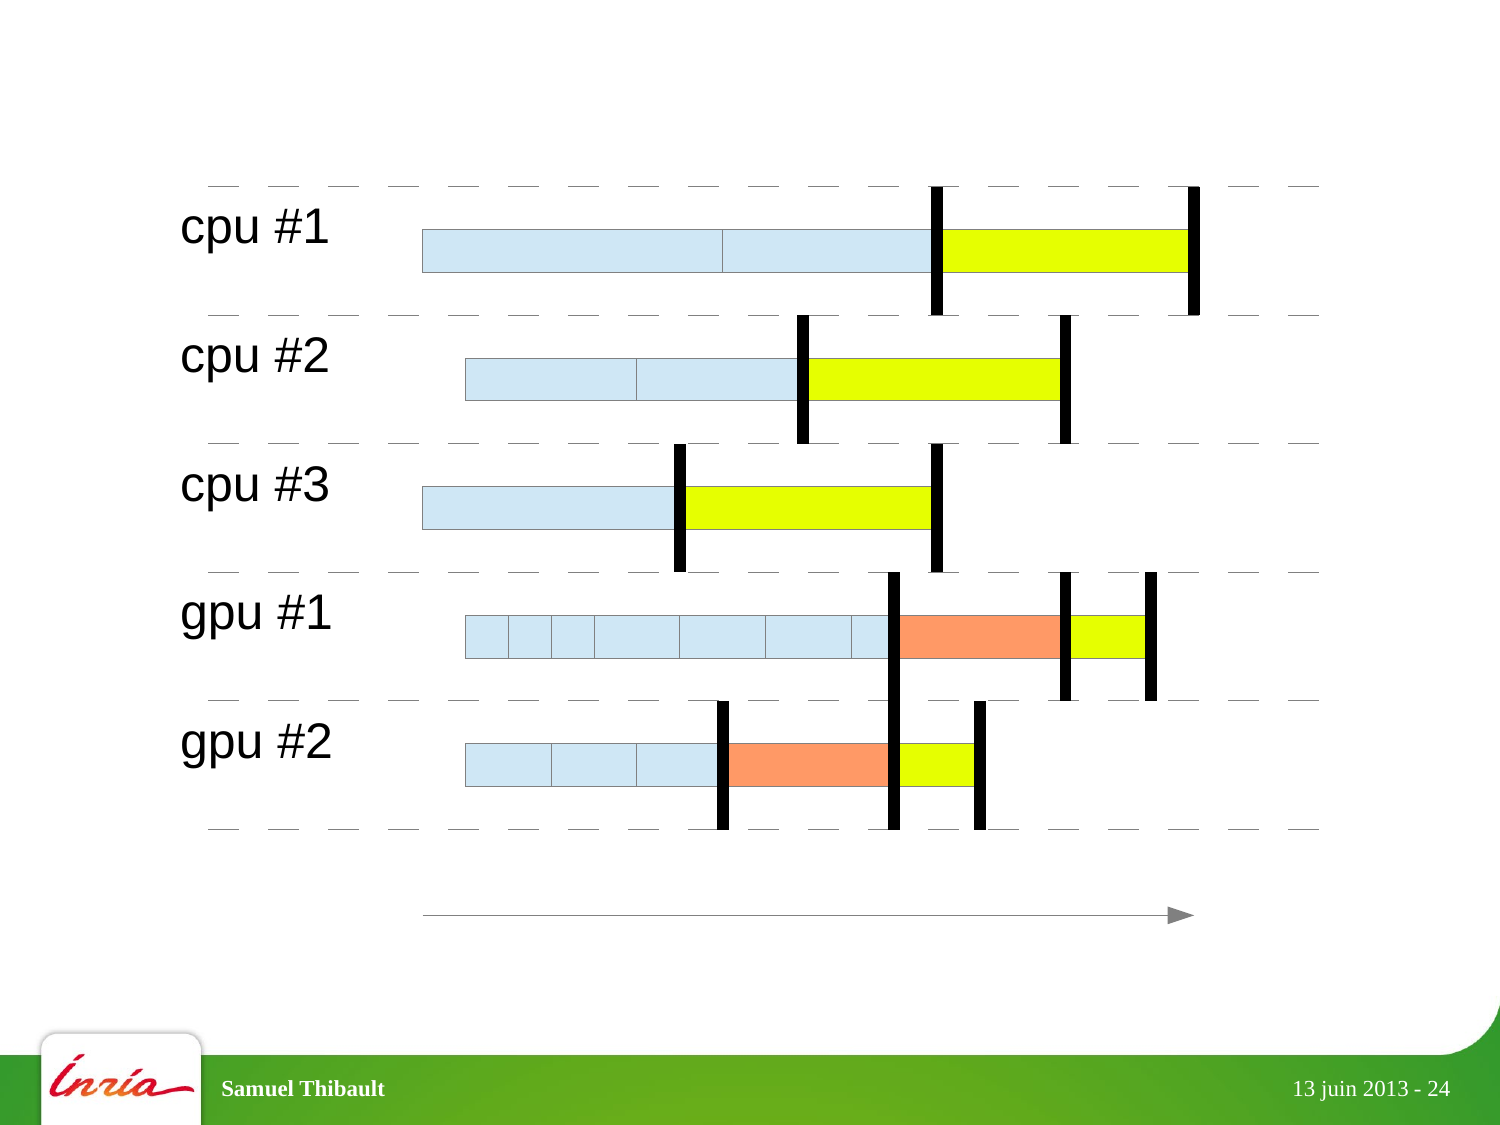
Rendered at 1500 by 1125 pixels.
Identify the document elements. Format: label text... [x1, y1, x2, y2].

text_box [422, 229, 931, 273]
text_box [465, 358, 797, 401]
text_box [1071, 615, 1145, 659]
text_box [686, 486, 931, 530]
text_box [900, 743, 974, 787]
text_box gpu #2 [165, 700, 423, 810]
text_box gpu #1 [165, 572, 423, 682]
text_box [809, 358, 1060, 401]
text_box [943, 229, 1188, 273]
text_box [729, 743, 888, 787]
text_box [465, 615, 888, 659]
picture [0, 947, 1500, 1125]
text_box cpu #2 [165, 315, 423, 424]
text_box [422, 486, 674, 530]
text_box cpu #1 [165, 186, 423, 296]
text_box [465, 743, 717, 787]
text_box [900, 615, 1060, 659]
text_box cpu #3 [165, 443, 423, 553]
